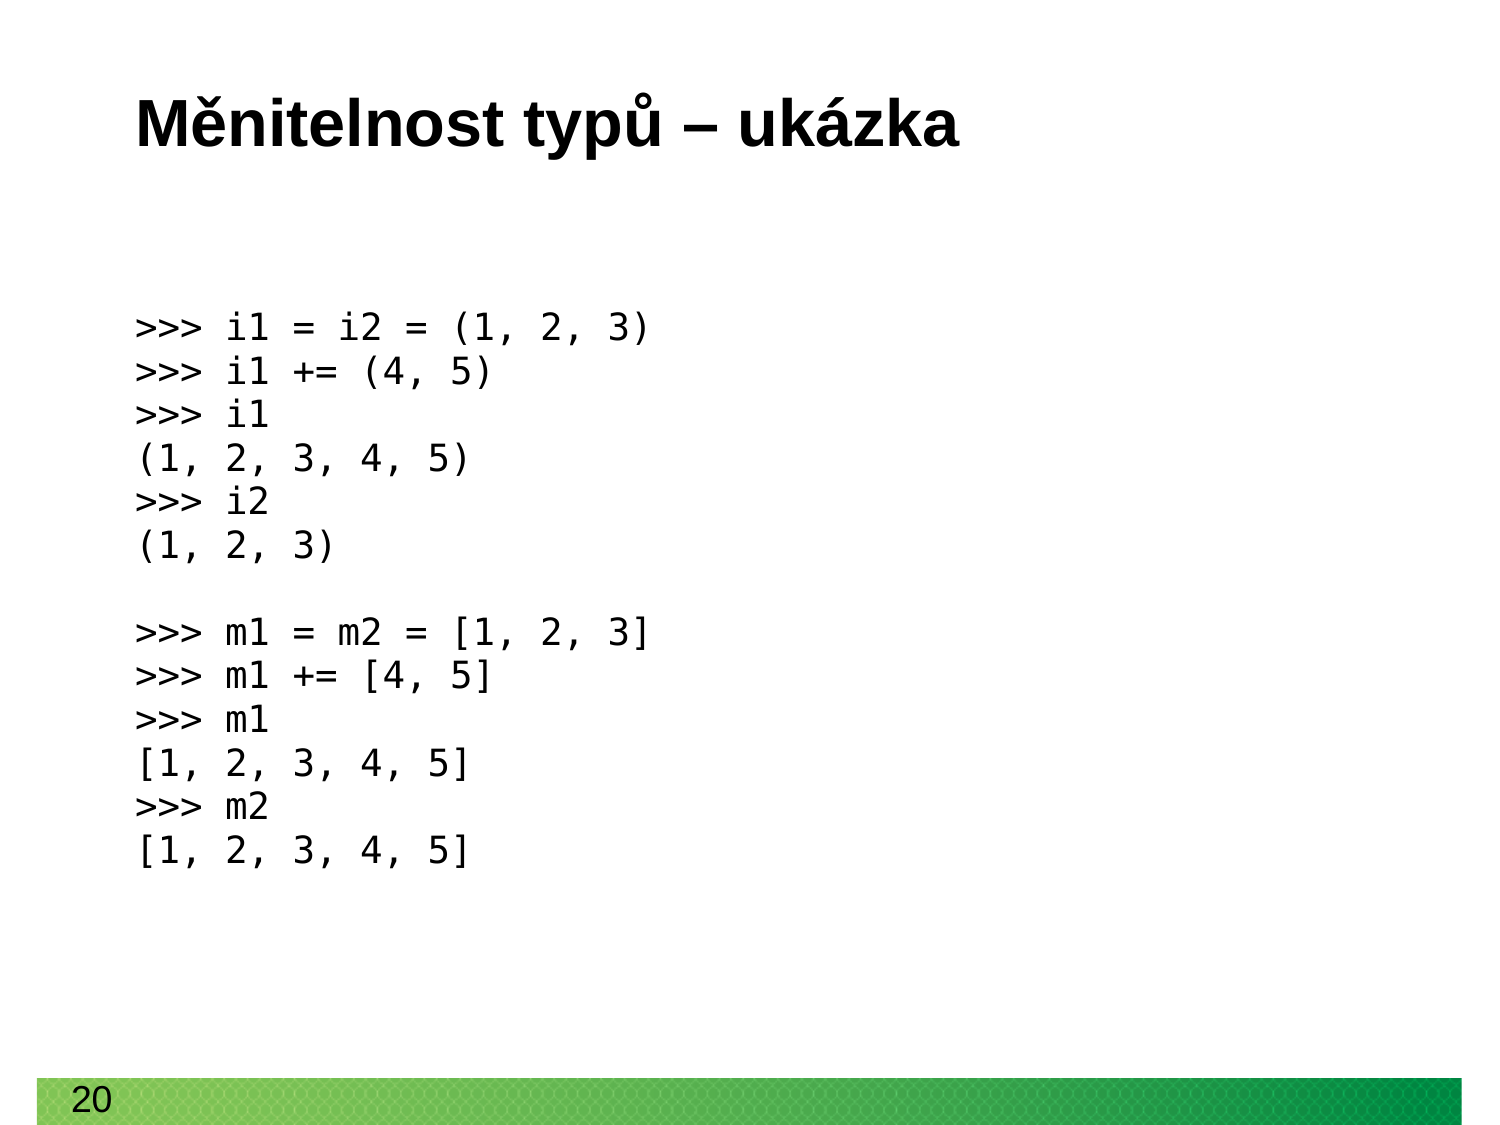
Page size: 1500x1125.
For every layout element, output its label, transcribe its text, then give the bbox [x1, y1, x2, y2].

picture [36, 1078, 1462, 1125]
list >>> i1 = i2 = (1, 2, 3) >>> i1 += (4, 5) >>> i1 (1, 2, 3, 4, 5) >>> i2 (1, 2, 3) >>> m1 = m2 = [1, 2, 3] >>> m1 += [4, 5] >>> m1 [1, 2, 3, 4, 5] >>> m2 [1, 2, 3, 4, 5] [135, 238, 1372, 982]
title Měnitelnost typů – ukázka [135, 41, 1372, 204]
